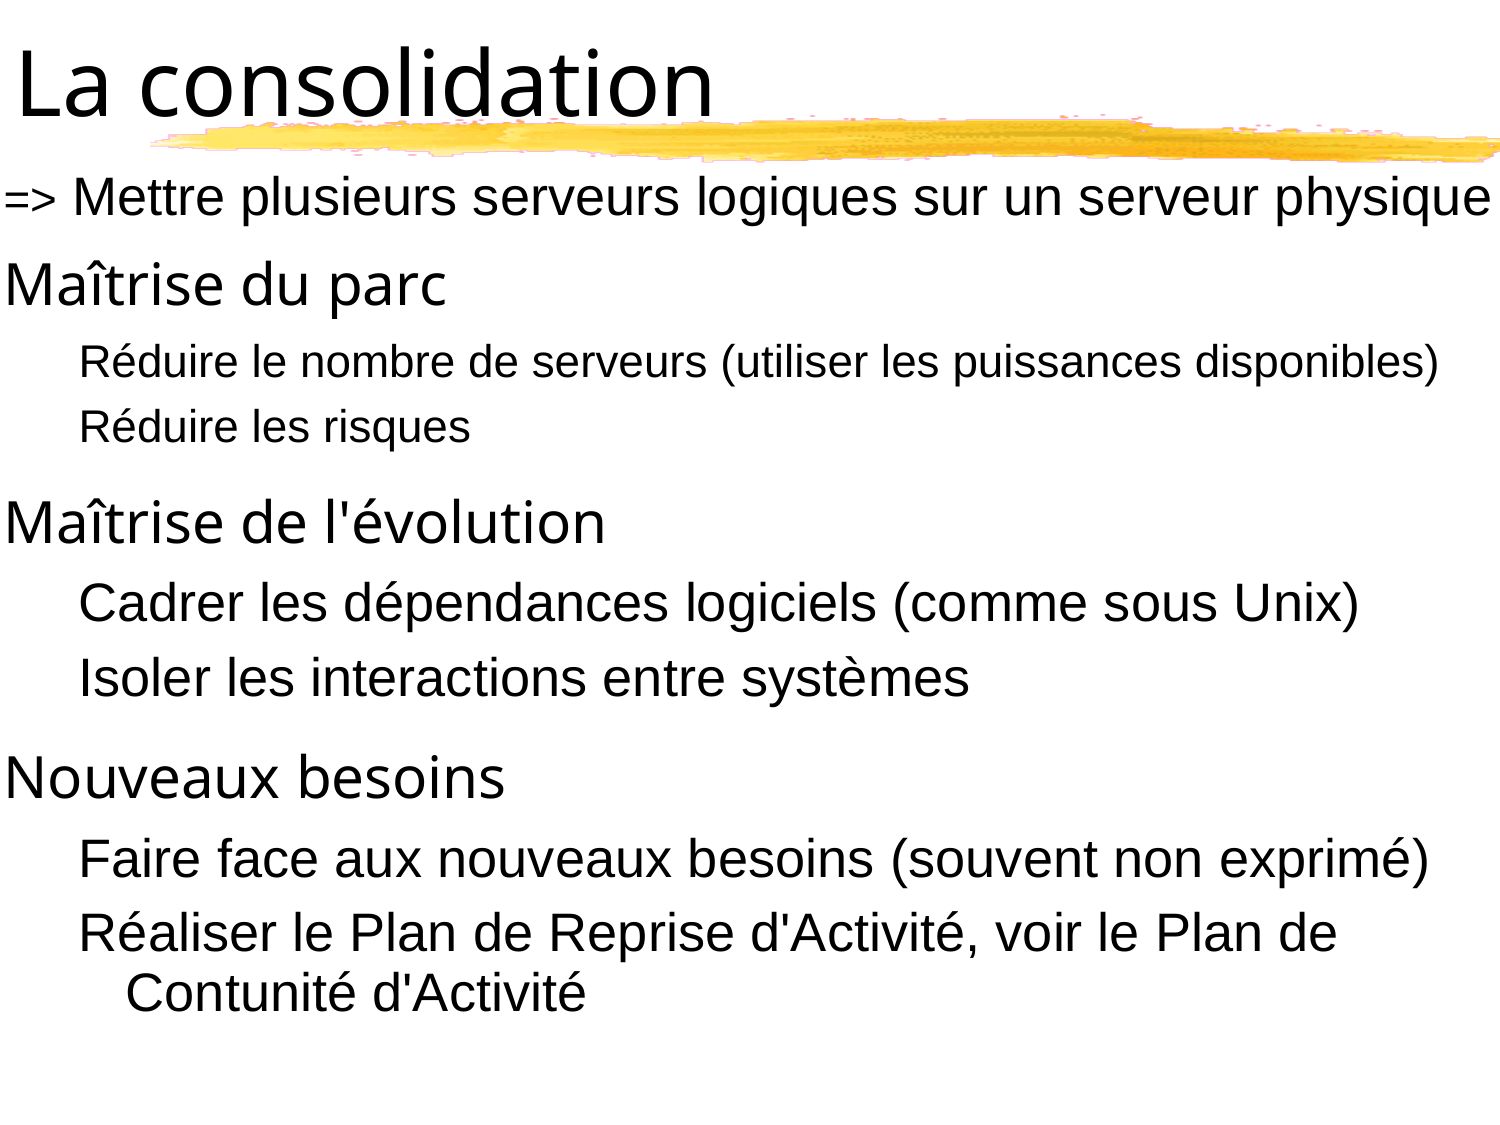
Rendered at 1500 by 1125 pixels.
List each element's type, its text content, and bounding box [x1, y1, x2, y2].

title La consolidation [0, 0, 1500, 145]
picture [150, 145, 1500, 159]
list => Mettre plusieurs serveurs logiques sur un serveur physique Maîtrise du parc Réduire le nombre de serveurs (utiliser les puissances disponibles) Réduire les risques Maîtrise de l'évolution Cadrer les dépendances logiciels (comme sous Unix) Isoler les interactions entre systèmes Nouveaux besoins Faire face aux nouveaux besoins (souvent non exprimé) Réaliser le Plan de Reprise d'Activité, voir le Plan de Contunité d'Activité [0, 159, 1500, 1088]
